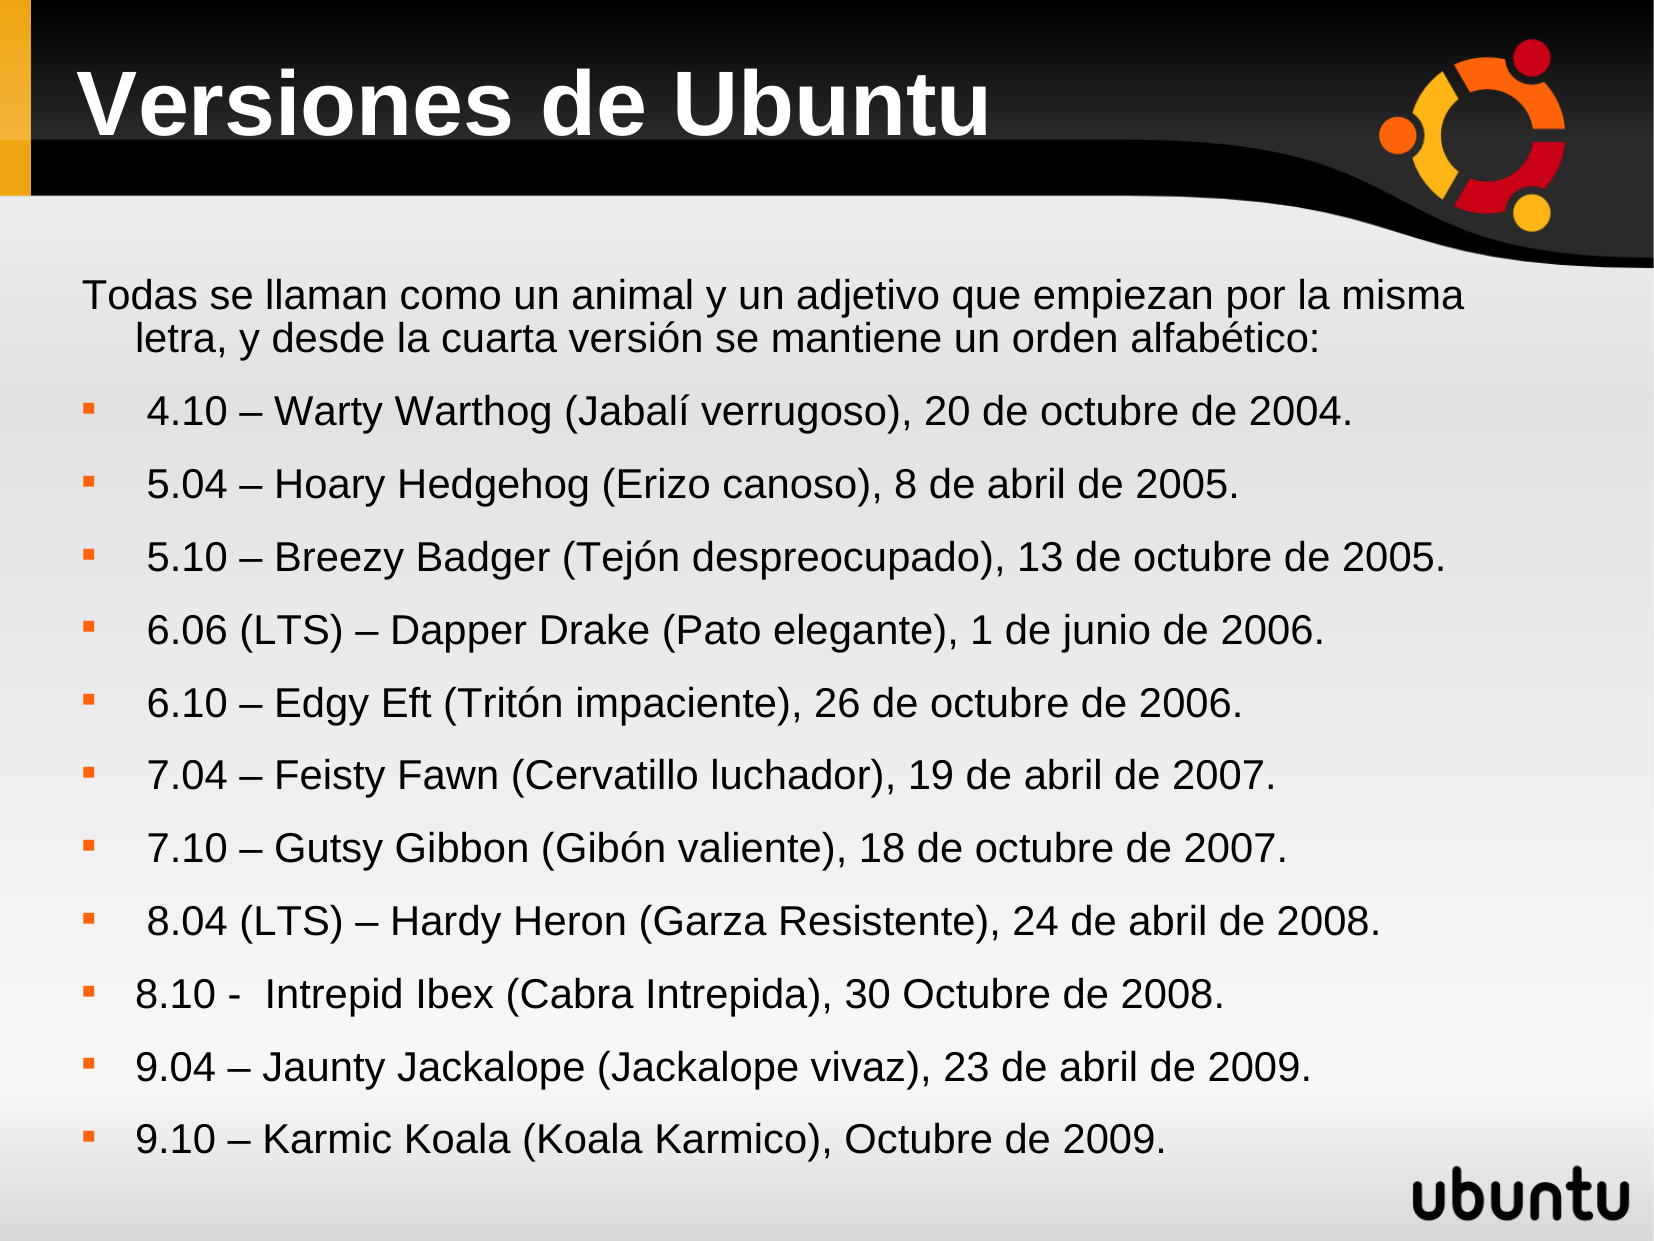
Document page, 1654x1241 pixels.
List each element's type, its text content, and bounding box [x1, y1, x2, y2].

title Versiones de Ubuntu [76, 7, 1565, 200]
picture [0, 0, 1654, 1241]
list Todas se llaman como un animal y un adjetivo que empiezan por la misma letra, y desde la cuarta versión se mantiene un orden alfabético: 4.10 – Warty Warthog (Jabalí verrugoso), 20 de octubre de 2004. 5.04 – Hoary Hedgehog (Erizo canoso), 8 de abril de 2005. 5.10 – Breezy Badger (Tejón despreocupado), 13 de octubre de 2005. 6.06 (LTS) – Dapper Drake (Pato elegante), 1 de junio de 2006. 6.10 – Edgy Eft (Tritón impaciente), 26 de octubre de 2006. 7.04 – Feisty Fawn (Cervatillo luchador), 19 de abril de 2007. 7.10 – Gutsy Gibbon (Gibón valiente), 18 de octubre de 2007. 8.04 (LTS) – Hardy Heron (Garza Resistente), 24 de abril de 2008. 8.10 - Intrepid Ibex (Cabra Intrepida), 30 Octubre de 2008. 9.04 – Jaunty Jackalope (Jackalope vivaz), 23 de abril de 2009. 9.10 – Karmic Koala (Koala Karmico), Octubre de 2009. [64, 272, 1553, 1202]
